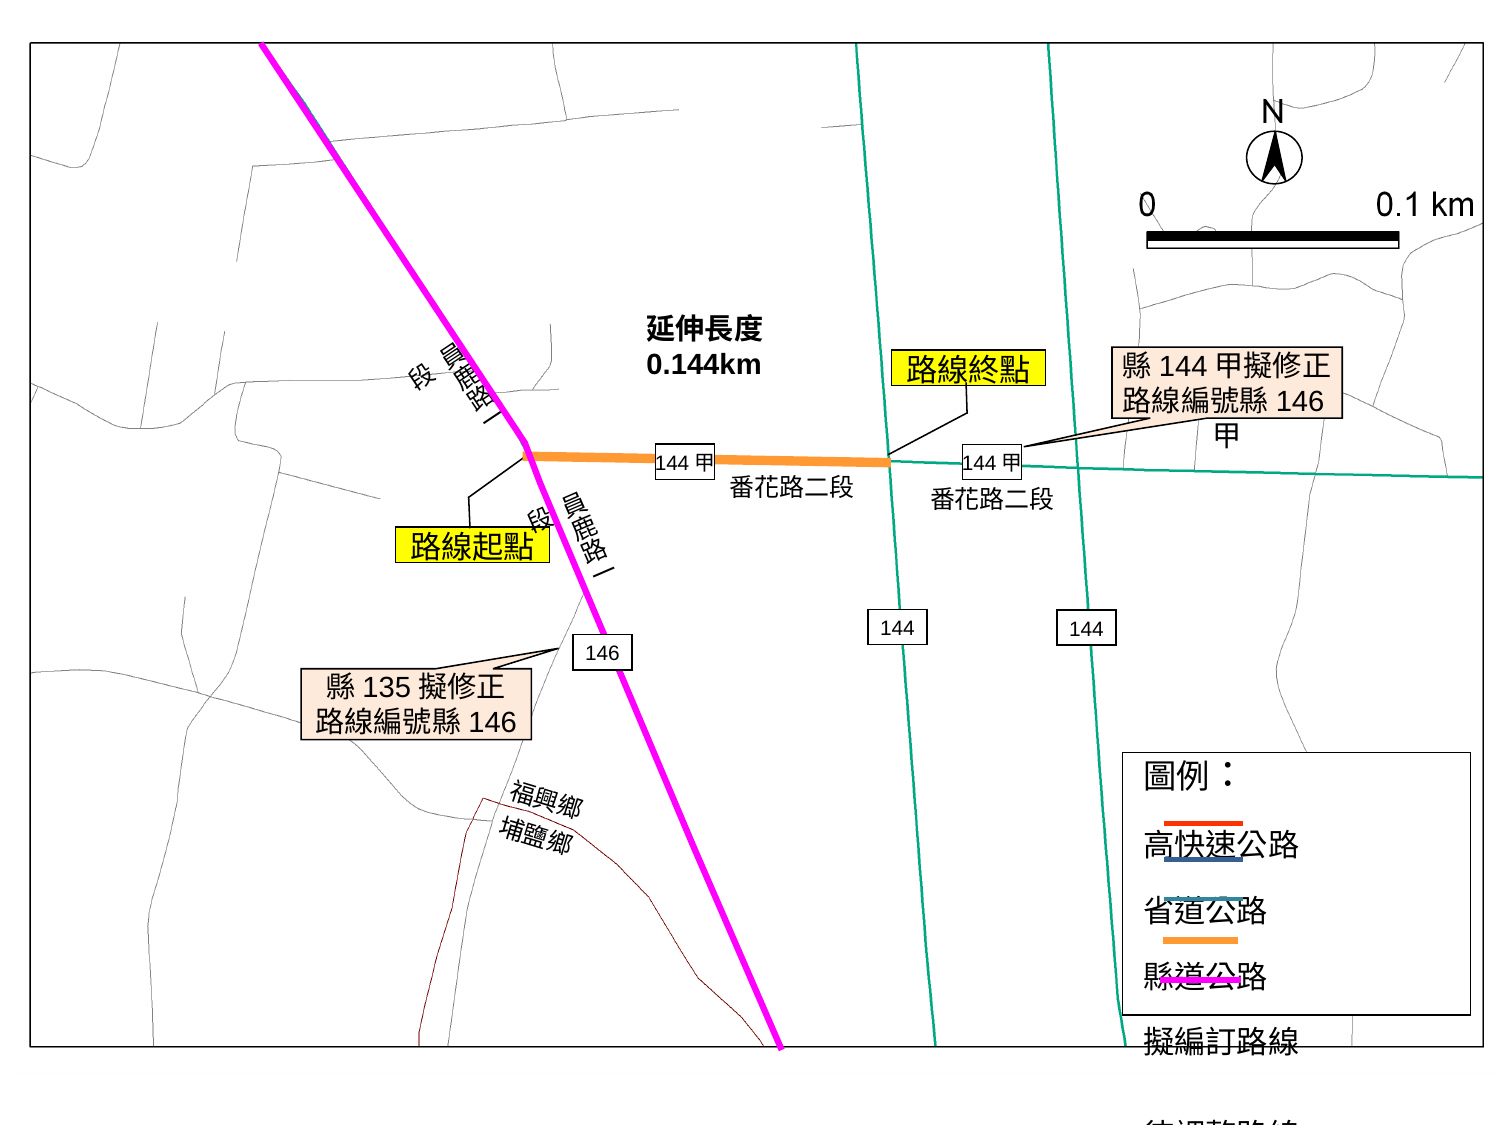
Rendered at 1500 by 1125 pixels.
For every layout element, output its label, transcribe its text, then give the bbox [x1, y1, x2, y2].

text_box 福興鄉 埔鹽鄉 [479, 755, 619, 877]
text_box 144 [867, 609, 928, 645]
text_box N [1246, 78, 1300, 139]
text_box 番花路二段 [915, 468, 1079, 522]
text_box 延伸長度 0.144km [631, 302, 882, 388]
text_box 員鹿路一段 [494, 490, 594, 639]
text_box 圖例： 高快速公路 省道公路 縣道公路 擬編訂路線 待調整路線 [1128, 743, 1459, 1125]
text_box 員鹿路一段 [451, 316, 540, 442]
text_box 144甲 [962, 444, 1022, 468]
text_box 路線終點 [888, 350, 1045, 455]
text_box 縣144甲擬修正 路線編號縣146甲 [1023, 347, 1343, 447]
text_box [1459, 752, 1471, 1016]
text_box 縣135擬修正 路線編號縣146 [301, 648, 559, 740]
text_box 144甲 [655, 444, 715, 480]
picture [9, 18, 1500, 1075]
text_box 員鹿路一段 [546, 468, 647, 617]
text_box [1122, 752, 1128, 1016]
text_box 146 [572, 634, 632, 670]
text_box 144 [1056, 610, 1117, 646]
text_box 路線起點 [396, 458, 522, 563]
text_box 員鹿路一段 [375, 328, 522, 492]
text_box 番花路二段 [714, 456, 880, 510]
text_box [1262, 139, 1286, 180]
